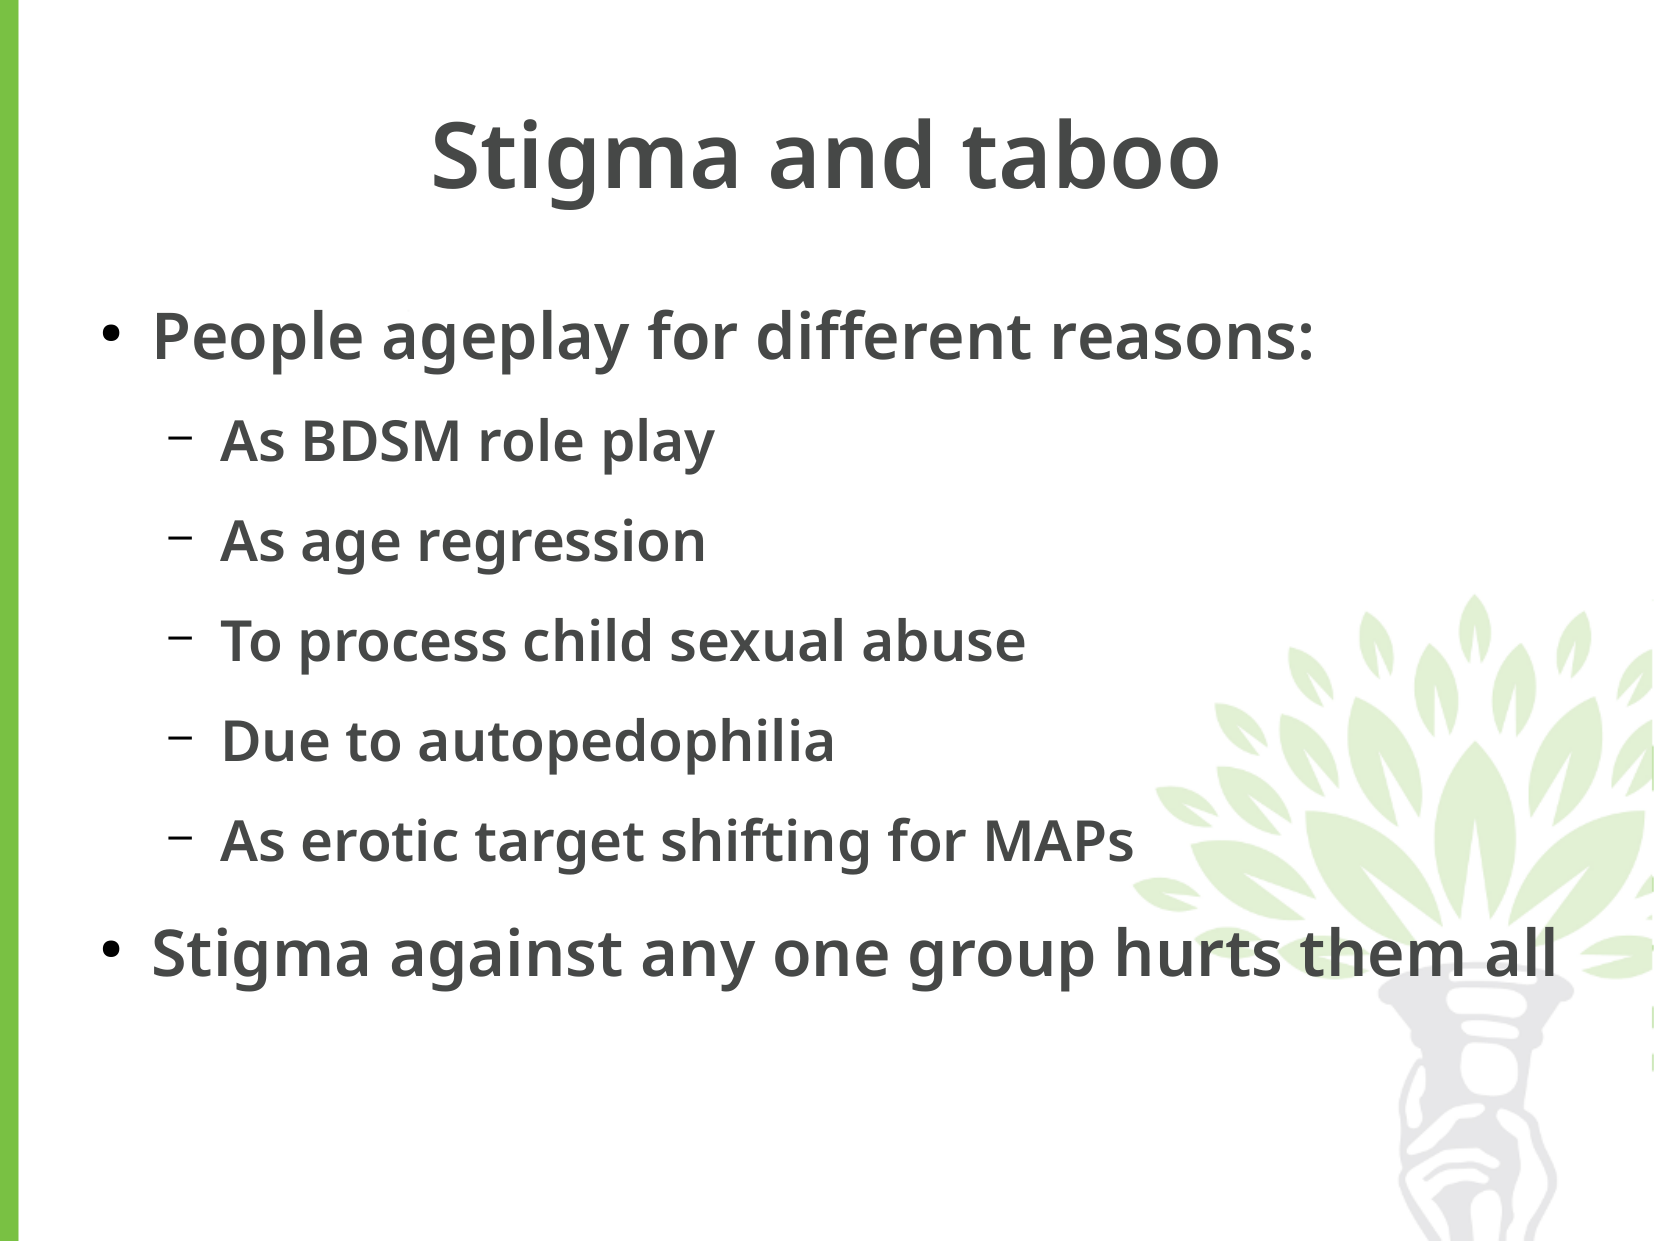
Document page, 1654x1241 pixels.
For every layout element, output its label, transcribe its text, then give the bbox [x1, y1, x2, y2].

list People ageplay for different reasons: As BDSM role play As age regression To process child sexual abuse Due to autopedophilia As erotic target shifting for MAPs Stigma against any one group hurts them all [82, 290, 1571, 1010]
picture [0, 0, 1654, 1241]
title Stigma and taboo [82, 49, 1571, 257]
